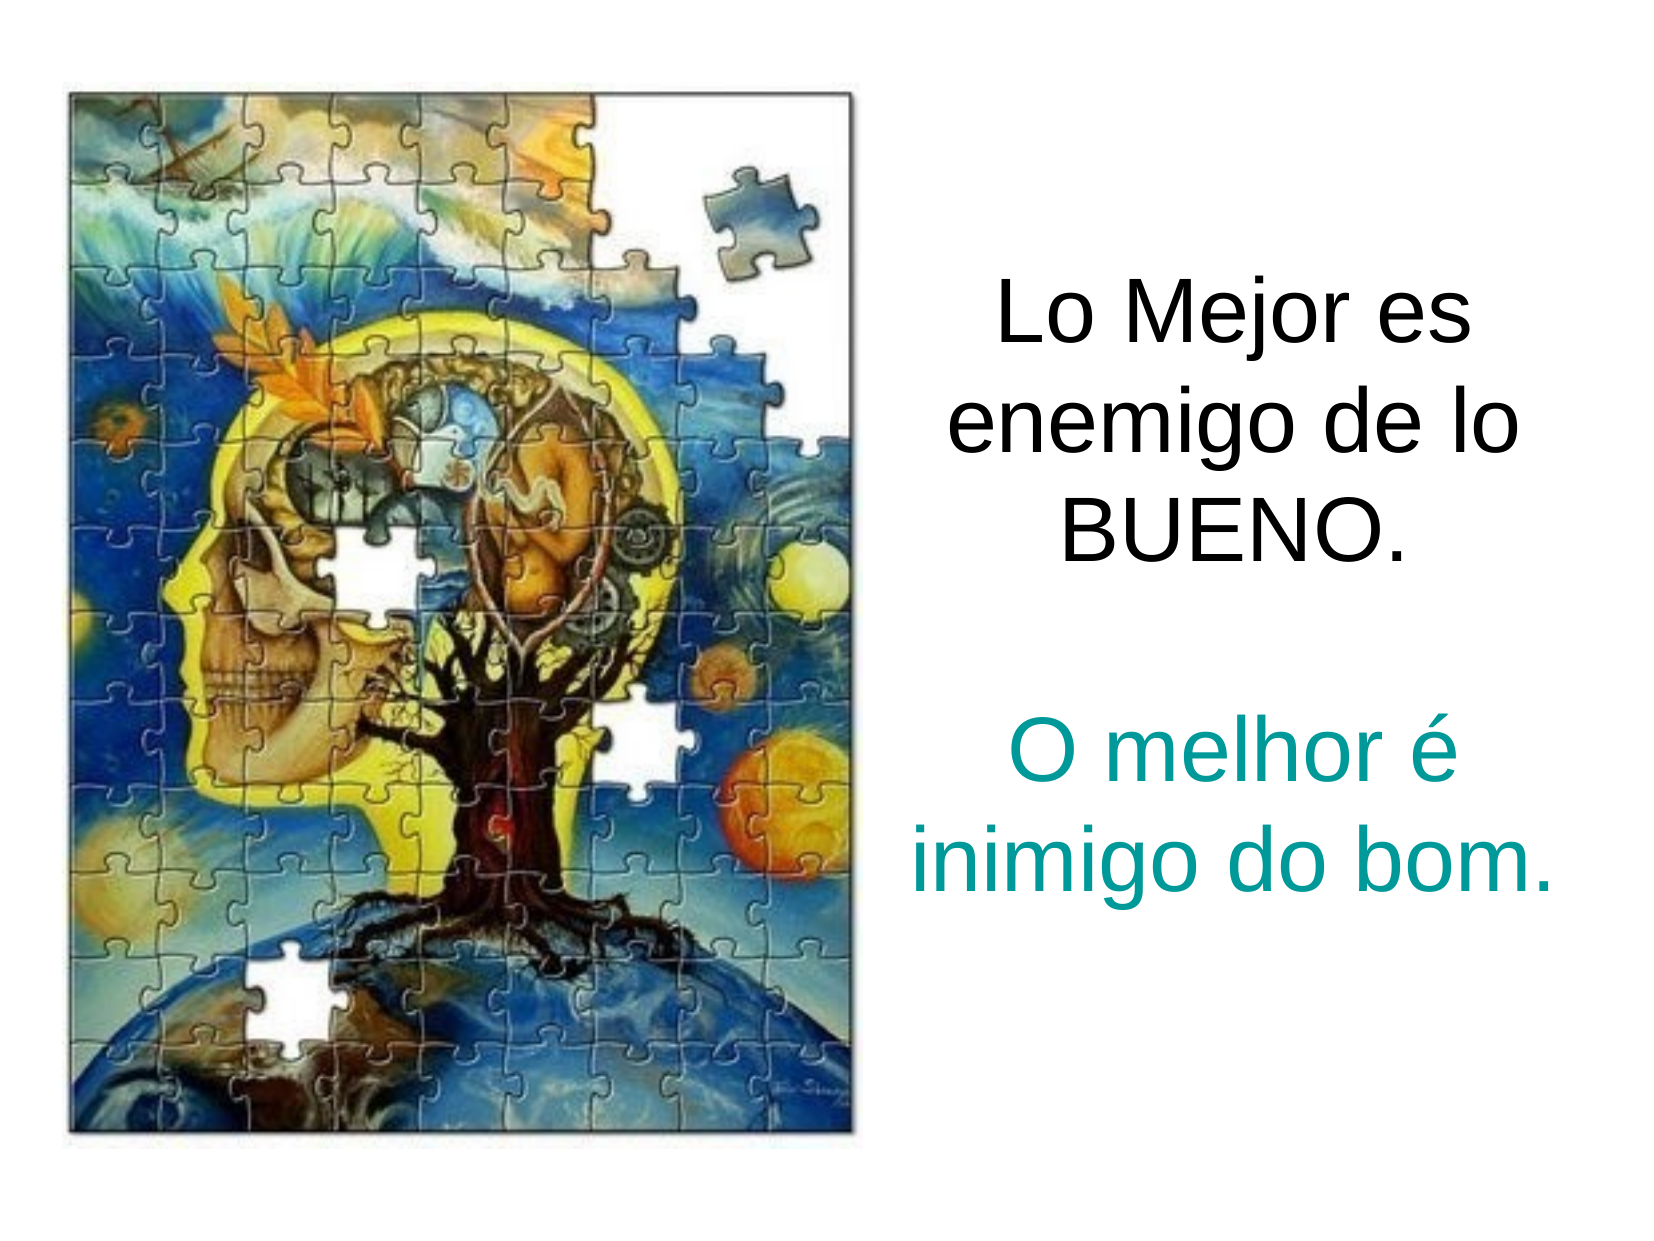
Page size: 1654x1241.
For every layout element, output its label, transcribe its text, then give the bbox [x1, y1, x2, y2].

title Lo Mejor es enemigo de lo BUENO. O melhor é inimigo do bom. [885, 251, 1583, 910]
picture [62, 82, 863, 1149]
